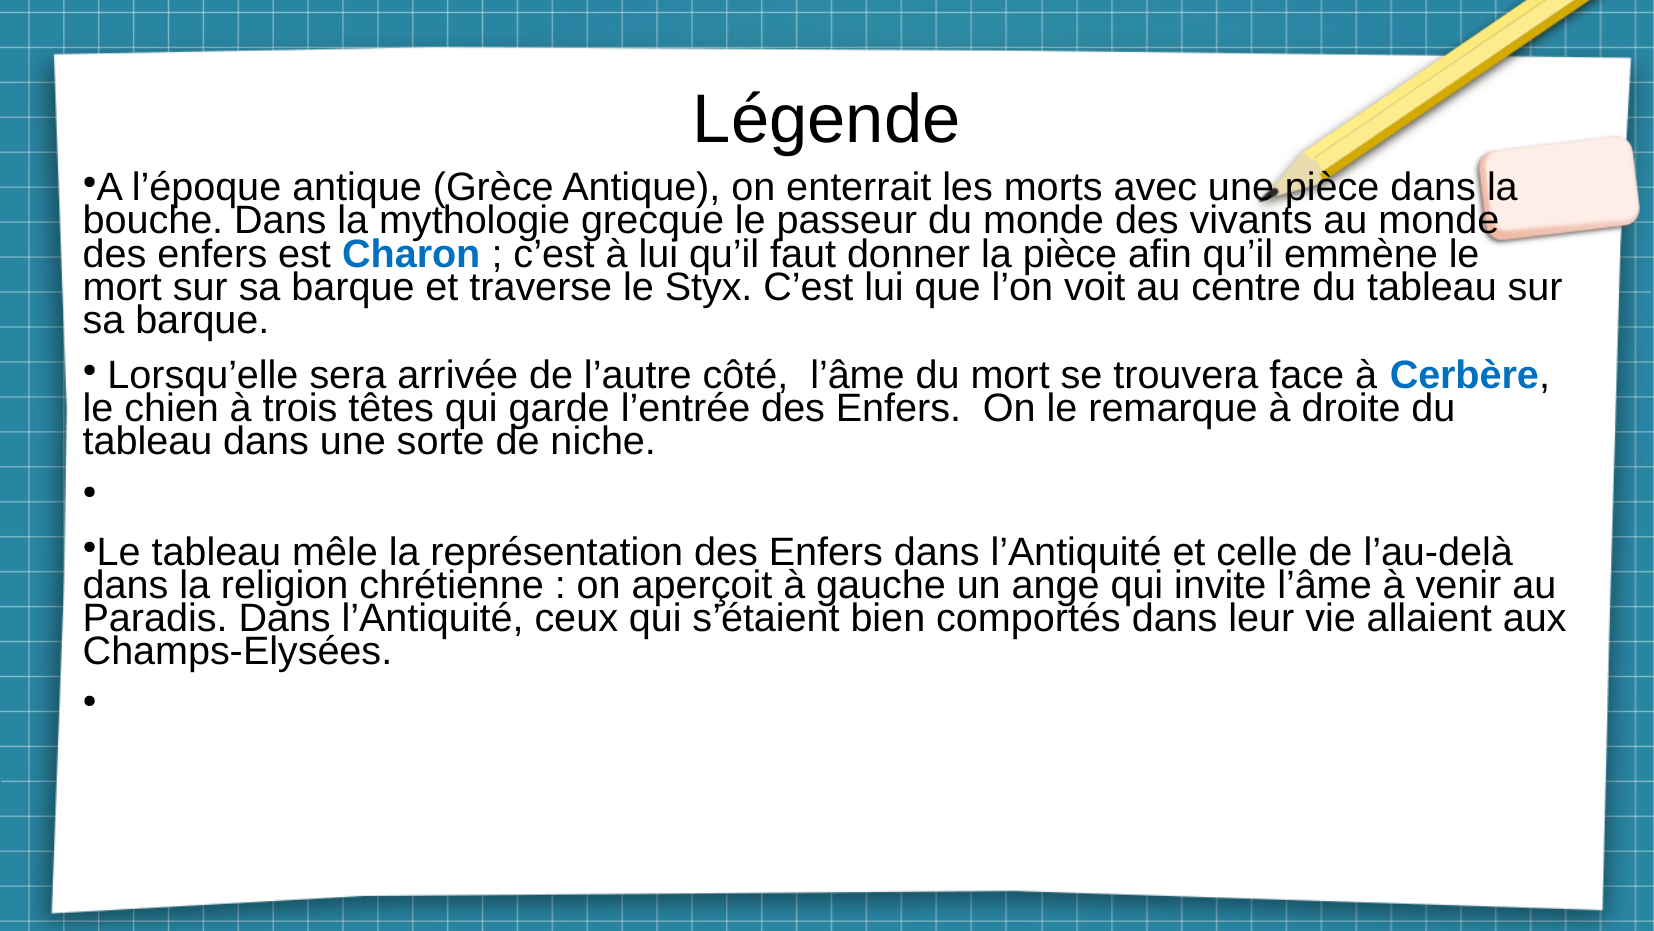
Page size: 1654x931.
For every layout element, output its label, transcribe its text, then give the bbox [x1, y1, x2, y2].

title Légende [82, 37, 1571, 174]
picture [0, 0, 1654, 931]
list A l’époque antique (Grèce Antique), on enterrait les morts avec une pièce dans la bouche. Dans la mythologie grecque le passeur du monde des vivants au monde des enfers est Charon ; c’est à lui qu’il faut donner la pièce afin qu’il emmène le mort sur sa barque et traverse le Styx. C’est lui que l’on voit au centre du tableau sur sa barque. Lorsqu’elle sera arrivée de l’autre côté, l’âme du mort se trouvera face à Cerbère, le chien à trois têtes qui garde l’entrée des Enfers. On le remarque à droite du tableau dans une sorte de niche. Le tableau mêle la représentation des Enfers dans l’Antiquité et celle de l’au-delà dans la religion chrétienne : on aperçoit à gauche un ange qui invite l’âme à venir au Paradis. Dans l’Antiquité, ceux qui s’étaient bien comportés dans leur vie allaient aux Champs-Elysées. [82, 174, 1571, 714]
